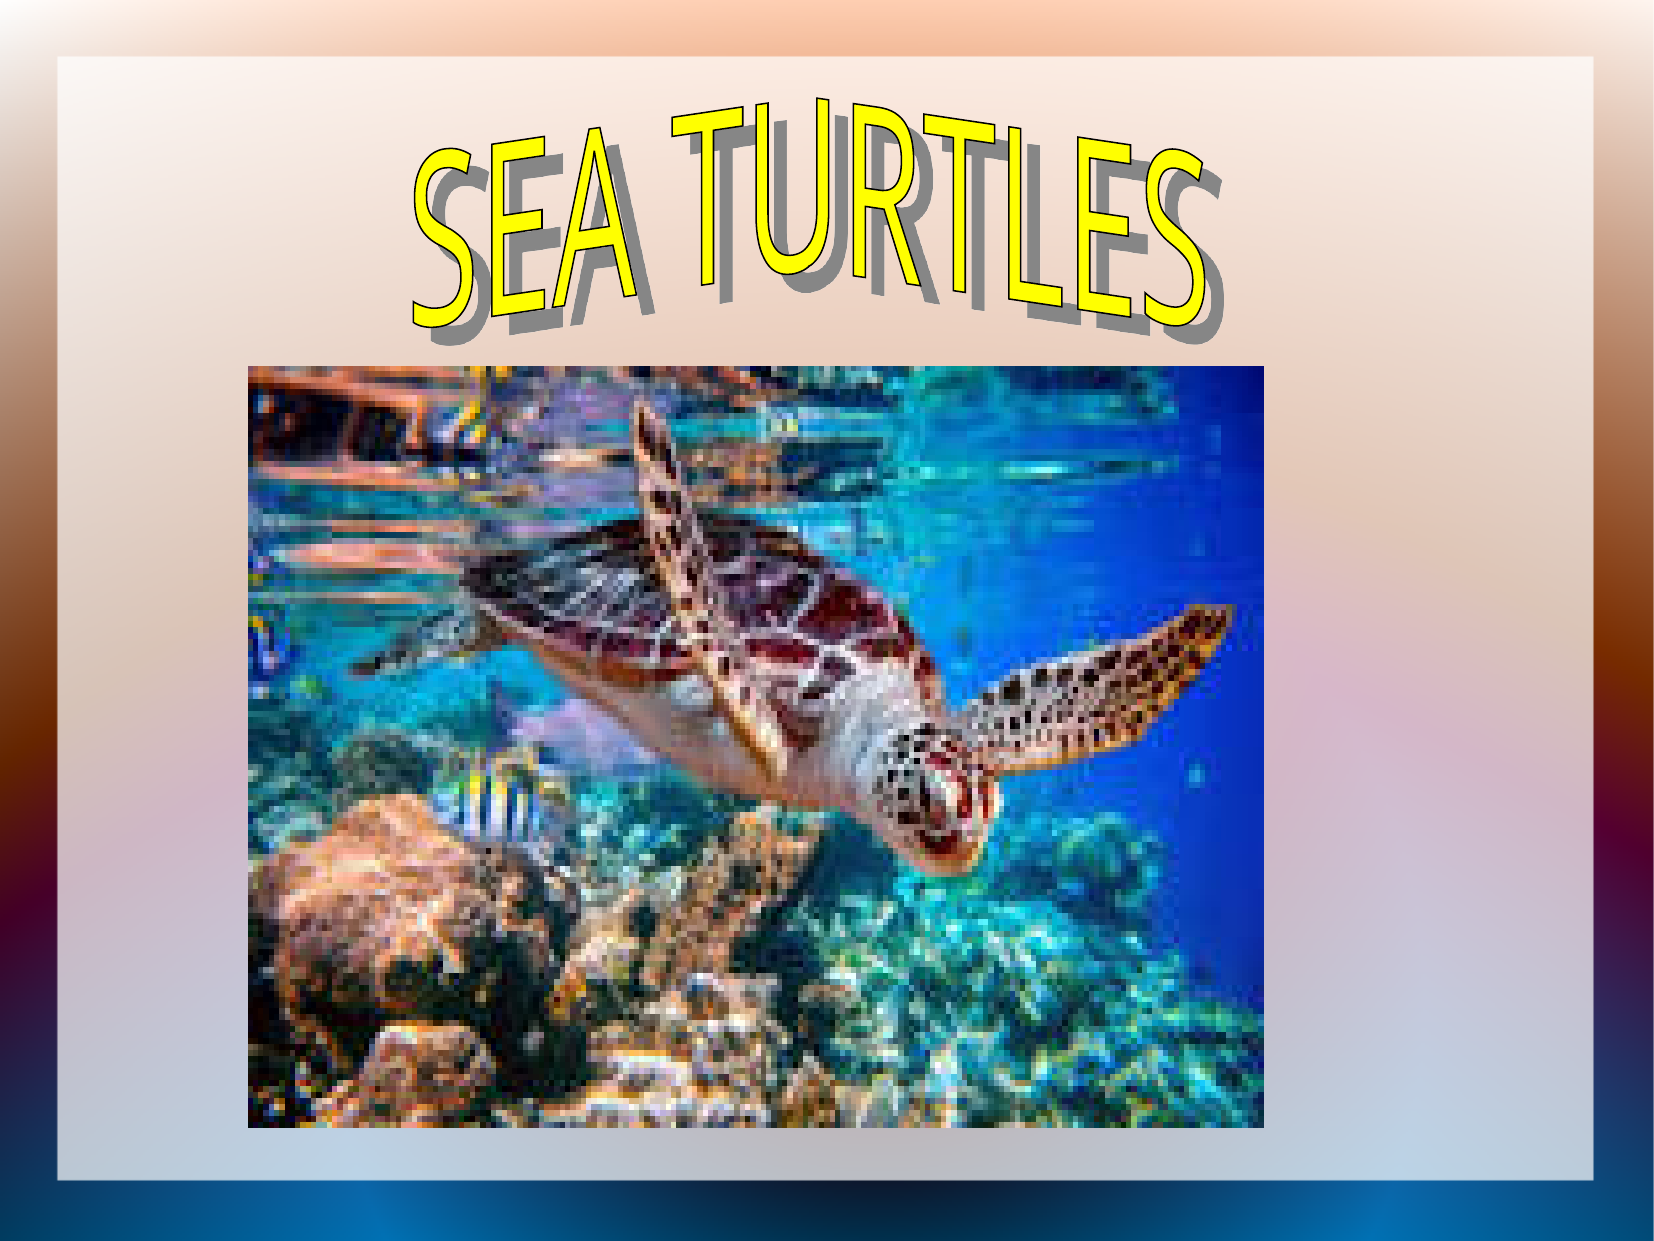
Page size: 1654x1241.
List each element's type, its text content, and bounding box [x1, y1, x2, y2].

text_box SEA TURTLES [413, 148, 473, 328]
text_box SEA TURTLES [491, 136, 545, 317]
text_box SEA TURTLES [1145, 148, 1205, 326]
text_box SEA TURTLES [853, 103, 921, 286]
text_box SEA TURTLES [1077, 137, 1131, 318]
text_box SEA TURTLES [1008, 126, 1062, 307]
text_box SEA TURTLES [552, 127, 637, 308]
text_box SEA TURTLES [672, 106, 743, 286]
text_box SEA TURTLES [923, 114, 995, 293]
text_box SEA TURTLES [756, 98, 829, 275]
picture [0, 0, 1654, 1241]
